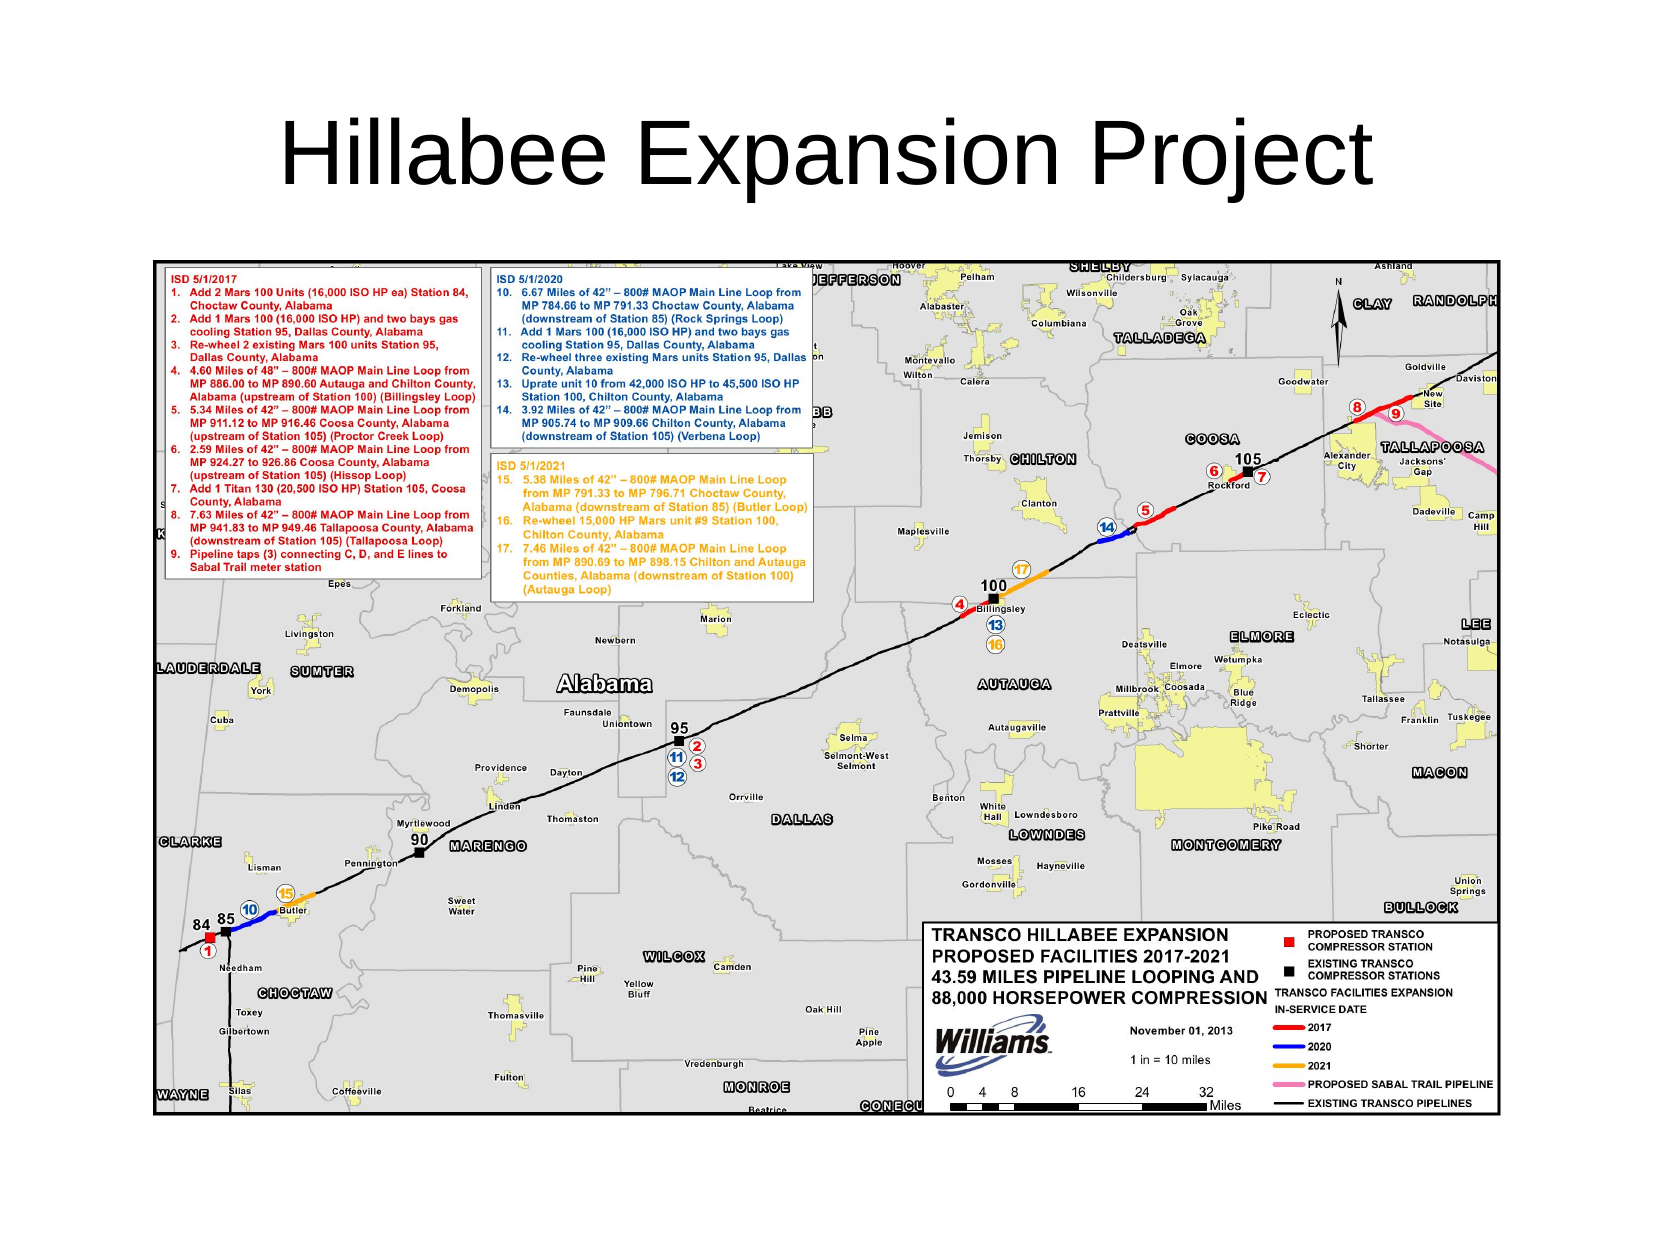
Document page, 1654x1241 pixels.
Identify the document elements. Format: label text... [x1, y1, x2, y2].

title Hillabee Expansion Project [82, 49, 1571, 257]
picture [130, 237, 1523, 1138]
